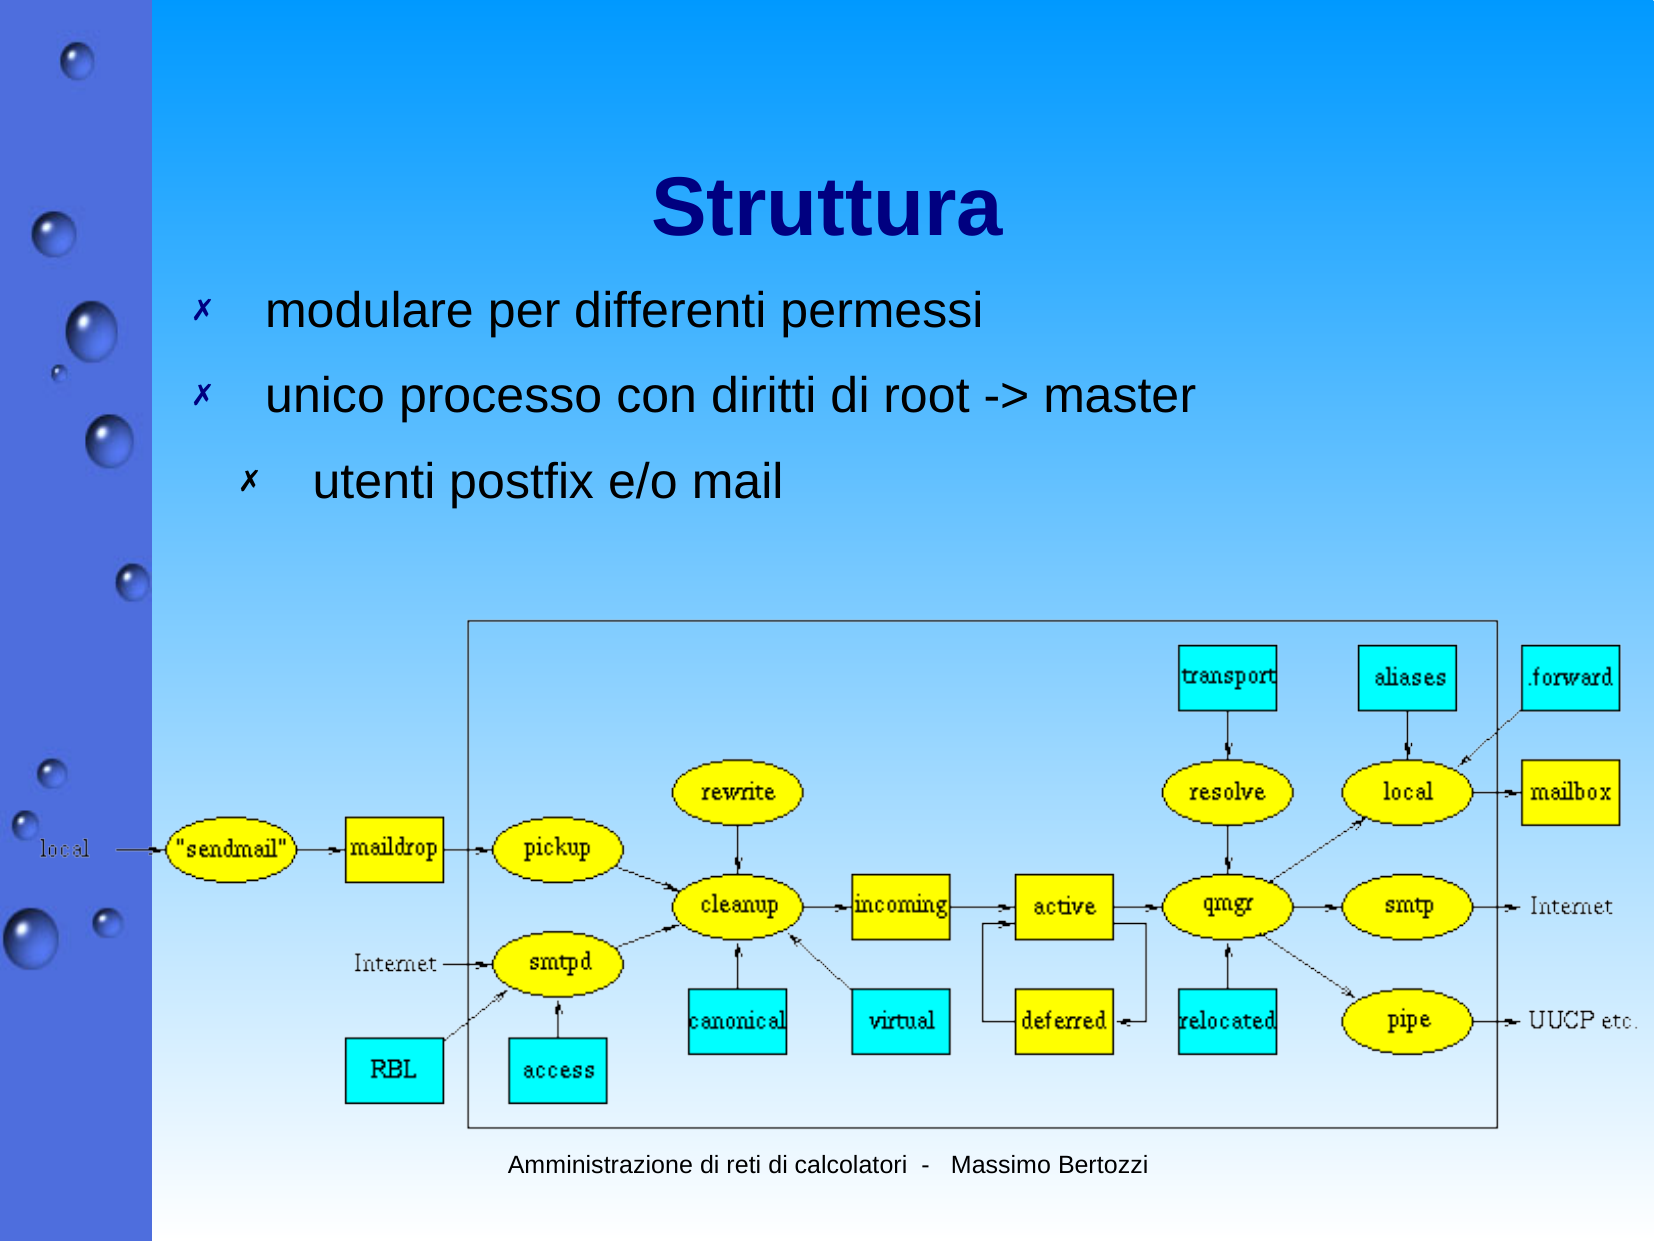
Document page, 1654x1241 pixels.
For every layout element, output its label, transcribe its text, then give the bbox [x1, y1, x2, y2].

title Struttura [121, 102, 1534, 311]
list modulare per differenti permessi unico processo con diritti di root -> master utenti postfix e/o mail [182, 281, 1595, 602]
picture [0, 0, 1654, 1241]
